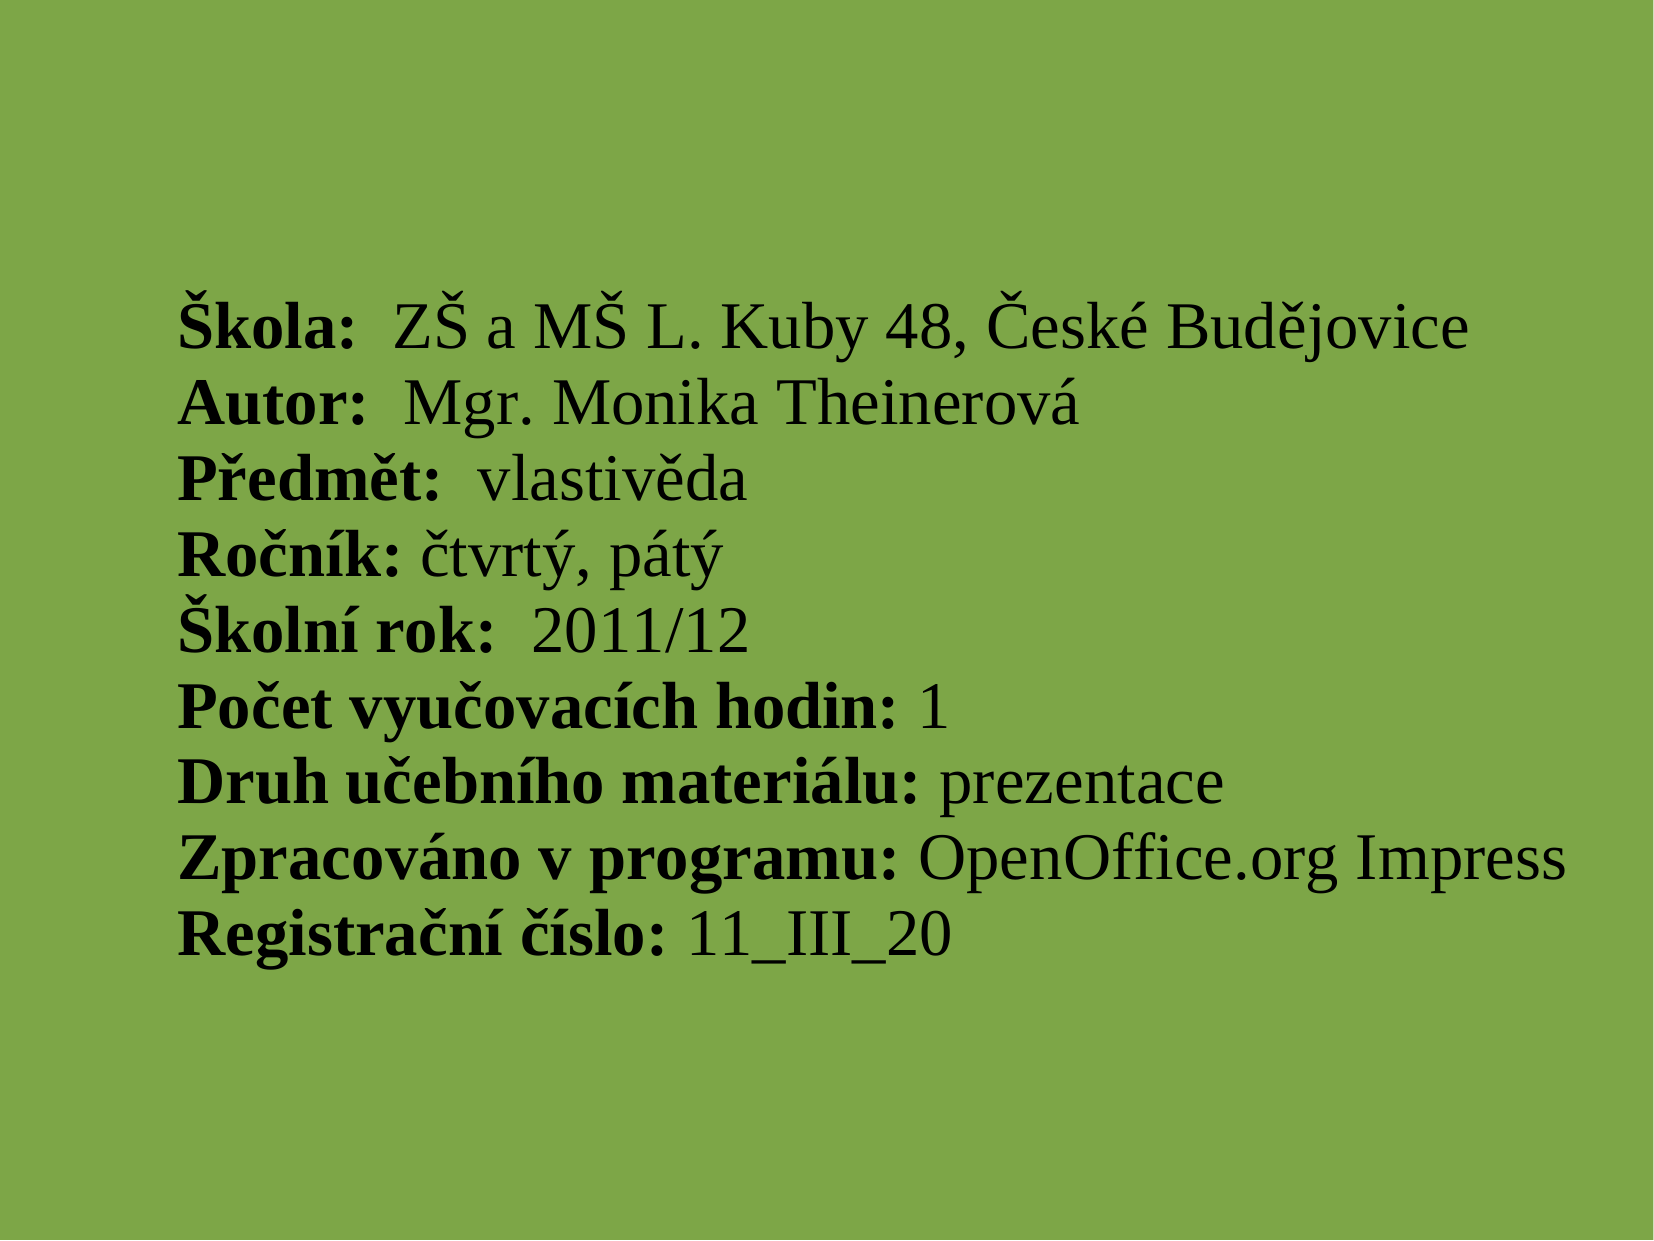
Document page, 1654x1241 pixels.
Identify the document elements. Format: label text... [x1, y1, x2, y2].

text_box Škola: ZŠ a MŠ L. Kuby 48, České Budějovice Autor: Mgr. Monika Theinerová Předmět: vlastivěda Ročník: čtvrtý, pátý Školní rok: 2011/12 Počet vyučovacích hodin: 1 Druh učebního materiálu: prezentace Zpracováno v programu: OpenOffice.org Impress Registrační číslo: 11_III_20 [177, 0, 1654, 1182]
